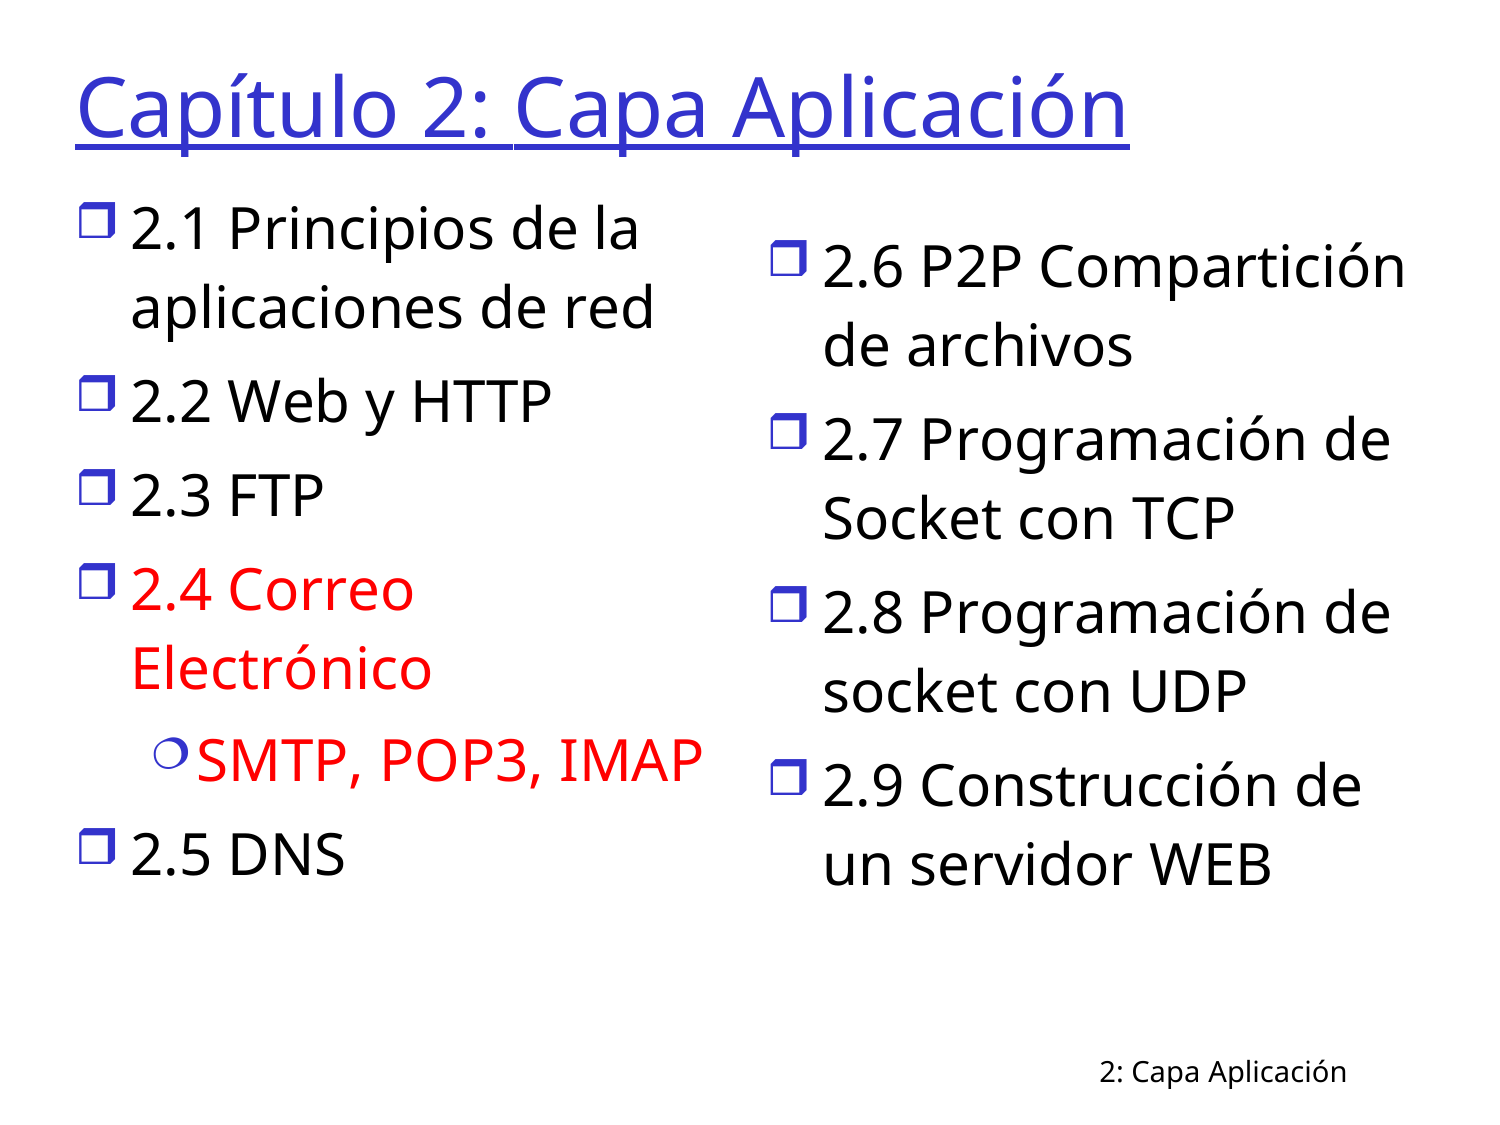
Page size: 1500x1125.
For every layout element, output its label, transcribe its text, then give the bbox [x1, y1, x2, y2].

list 2.1 Principios de la aplicaciones de red 2.2 Web y HTTP 2.3 FTP 2.4 Correo Electrónico SMTP, POP3, IMAP 2.5 DNS [75, 187, 734, 1021]
list 2.6 P2P Compartición de archivos 2.7 Programación de Socket con TCP 2.8 Programación de socket con UDP 2.9 Construcción de un servidor WEB [766, 224, 1426, 968]
title Capítulo 2: Capa Aplicación [75, 23, 1426, 188]
